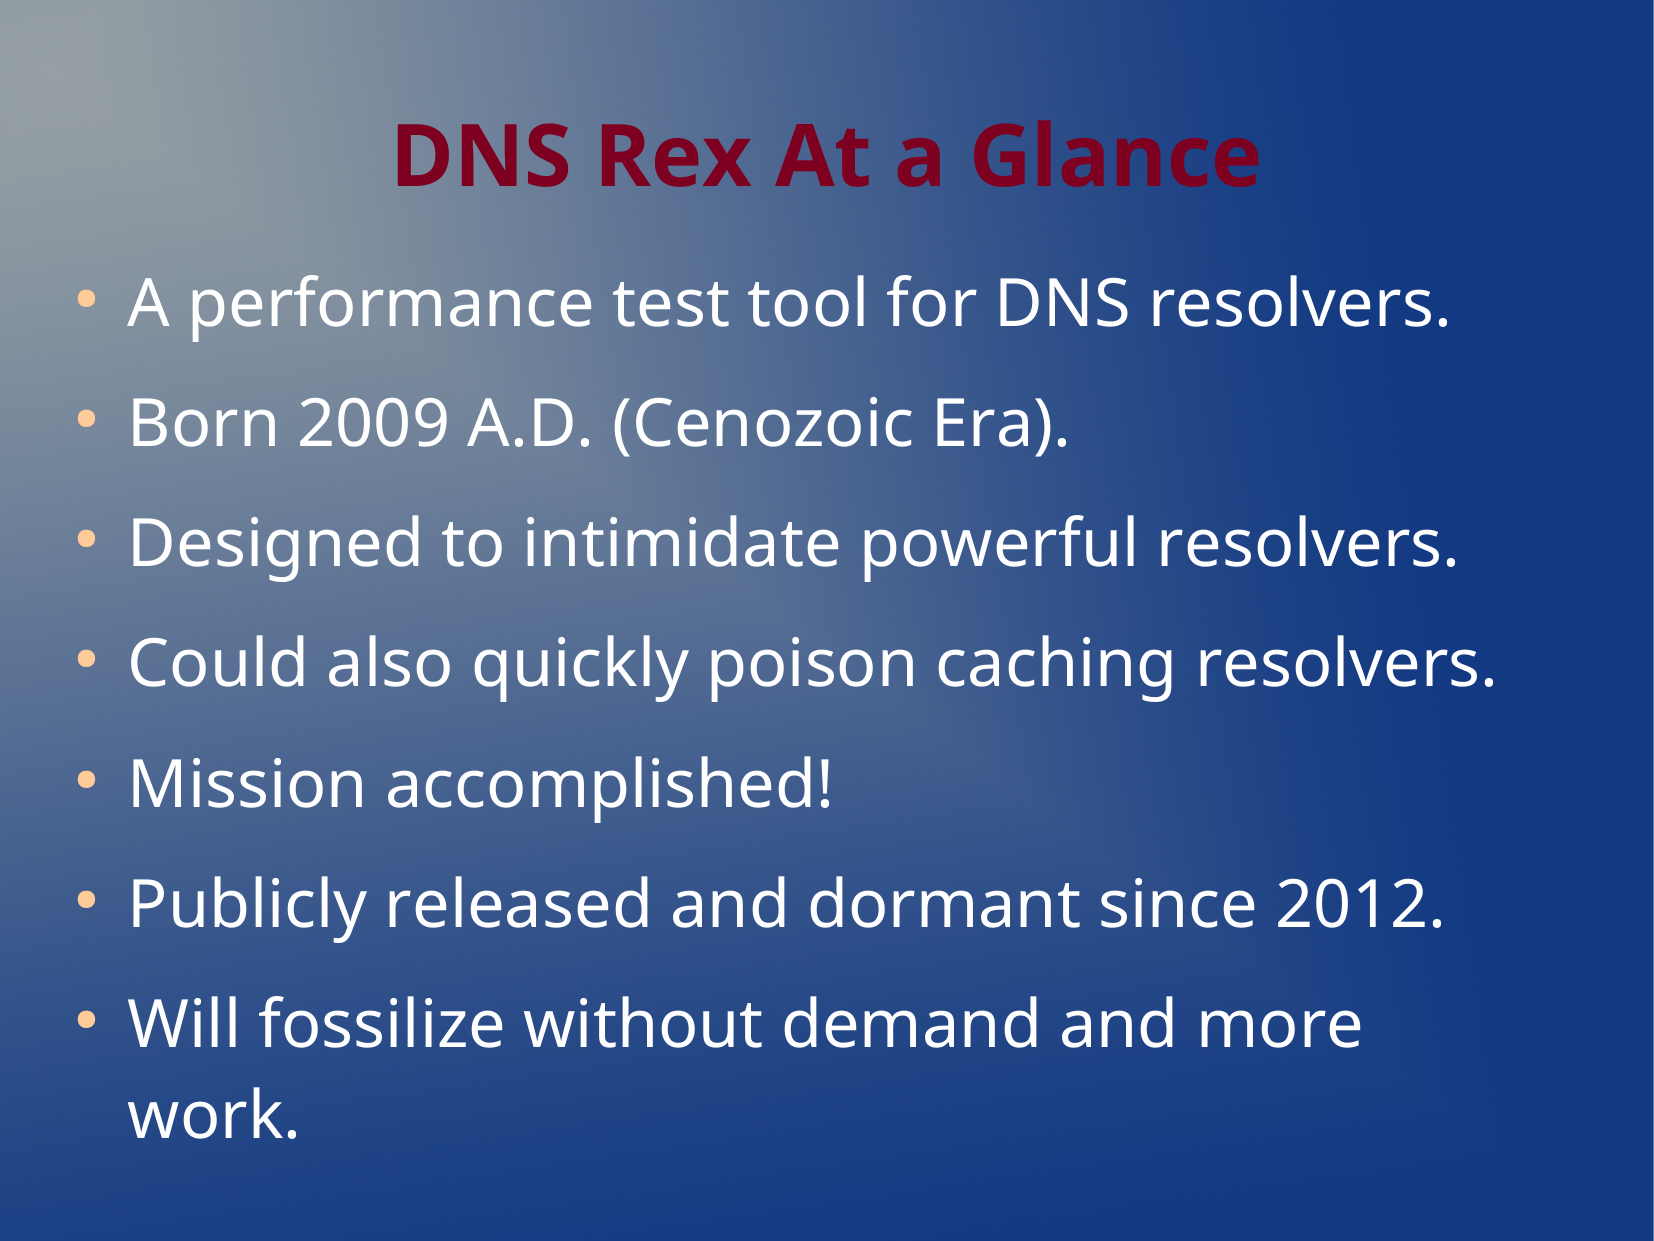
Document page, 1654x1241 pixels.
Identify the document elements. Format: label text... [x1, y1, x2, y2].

picture [0, 0, 1654, 1241]
title DNS Rex At a Glance [82, 49, 1571, 257]
list A performance test tool for DNS resolvers. Born 2009 A.D. (Cenozoic Era). Designed to intimidate powerful resolvers. Could also quickly poison caching resolvers. Mission accomplished! Publicly released and dormant since 2012. Will fossilize without demand and more work. [56, 255, 1546, 1091]
